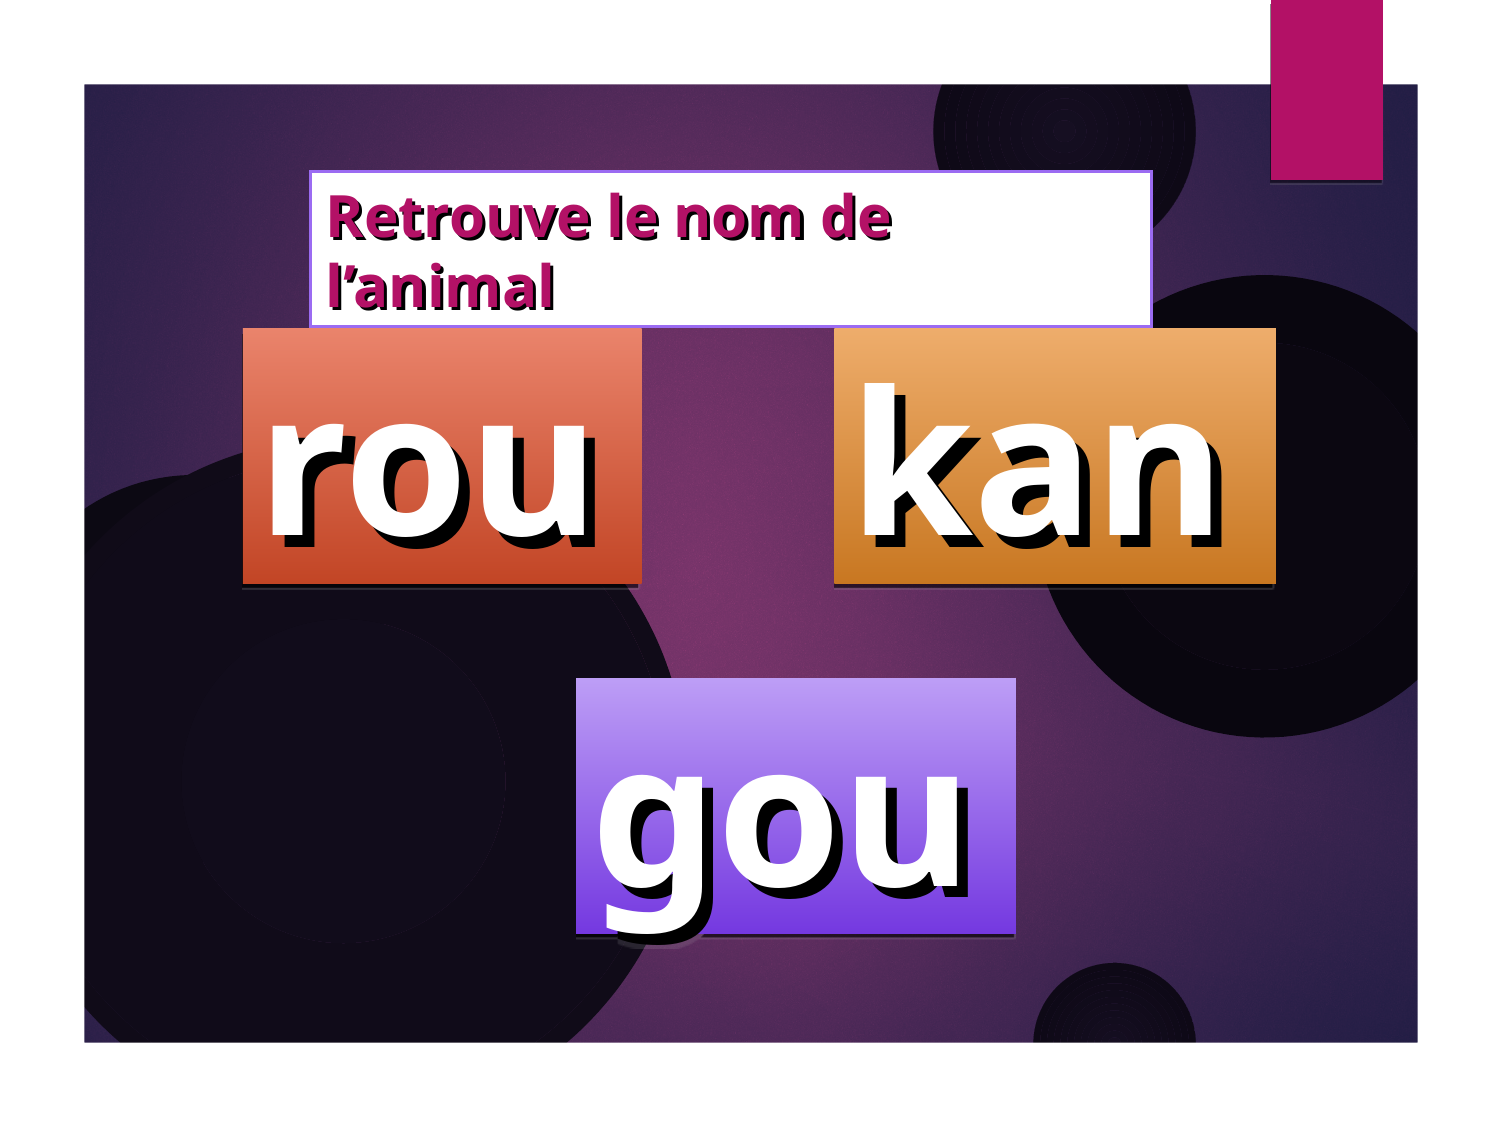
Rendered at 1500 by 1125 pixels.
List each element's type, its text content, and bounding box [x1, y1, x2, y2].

text_box rou [243, 328, 642, 583]
text_box Retrouve le nom de l’animal [311, 172, 1151, 327]
text_box gou [576, 679, 1016, 934]
text_box gou [641, 810, 674, 865]
text_box kan [834, 328, 1276, 583]
